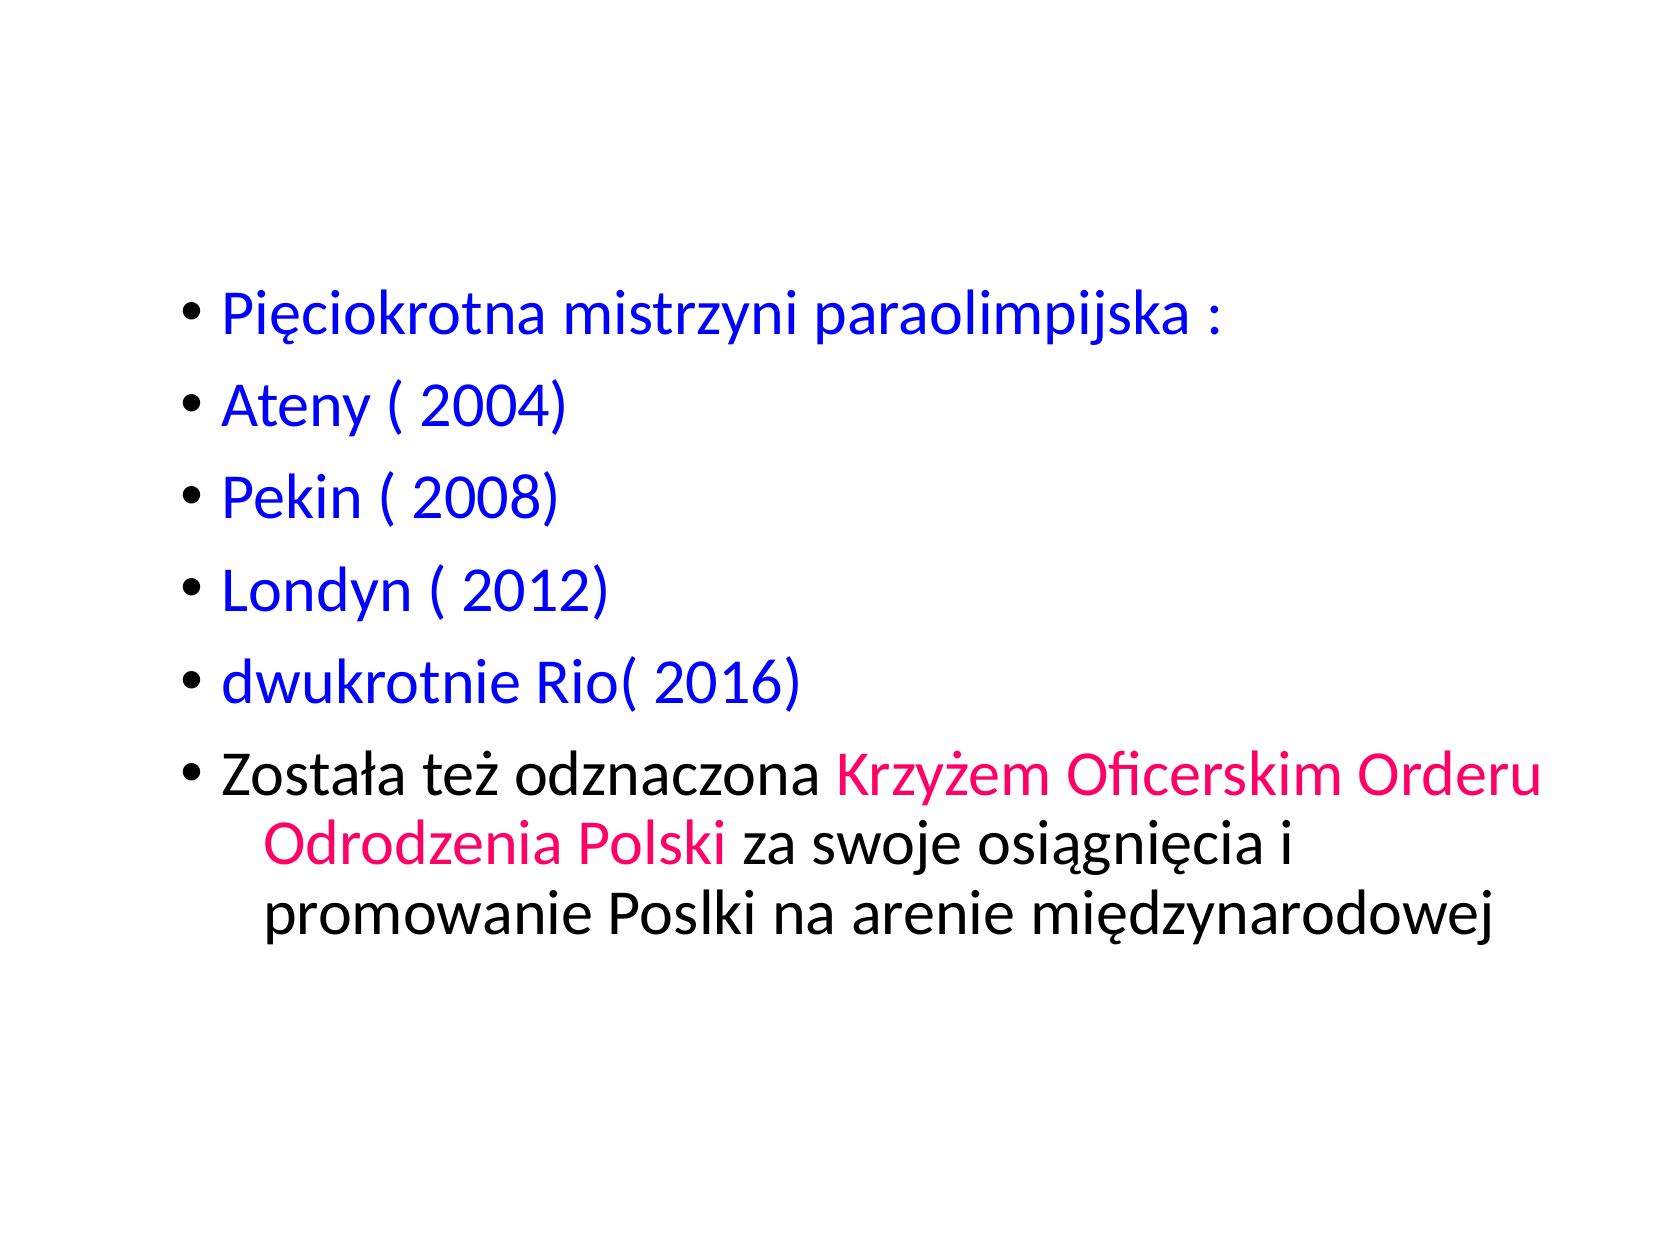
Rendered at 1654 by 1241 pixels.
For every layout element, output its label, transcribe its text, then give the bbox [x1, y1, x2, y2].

list Pięciokrotna mistrzyni paraolimpijska : Ateny ( 2004) Pekin ( 2008) Londyn ( 2012) dwukrotnie Rio( 2016) Została też odznaczona Krzyżem Oficerskim Orderu Odrodzenia Polski za swoje osiągnięcia i promowanie Poslki na arenie międzynarodowej [165, 271, 1654, 1092]
